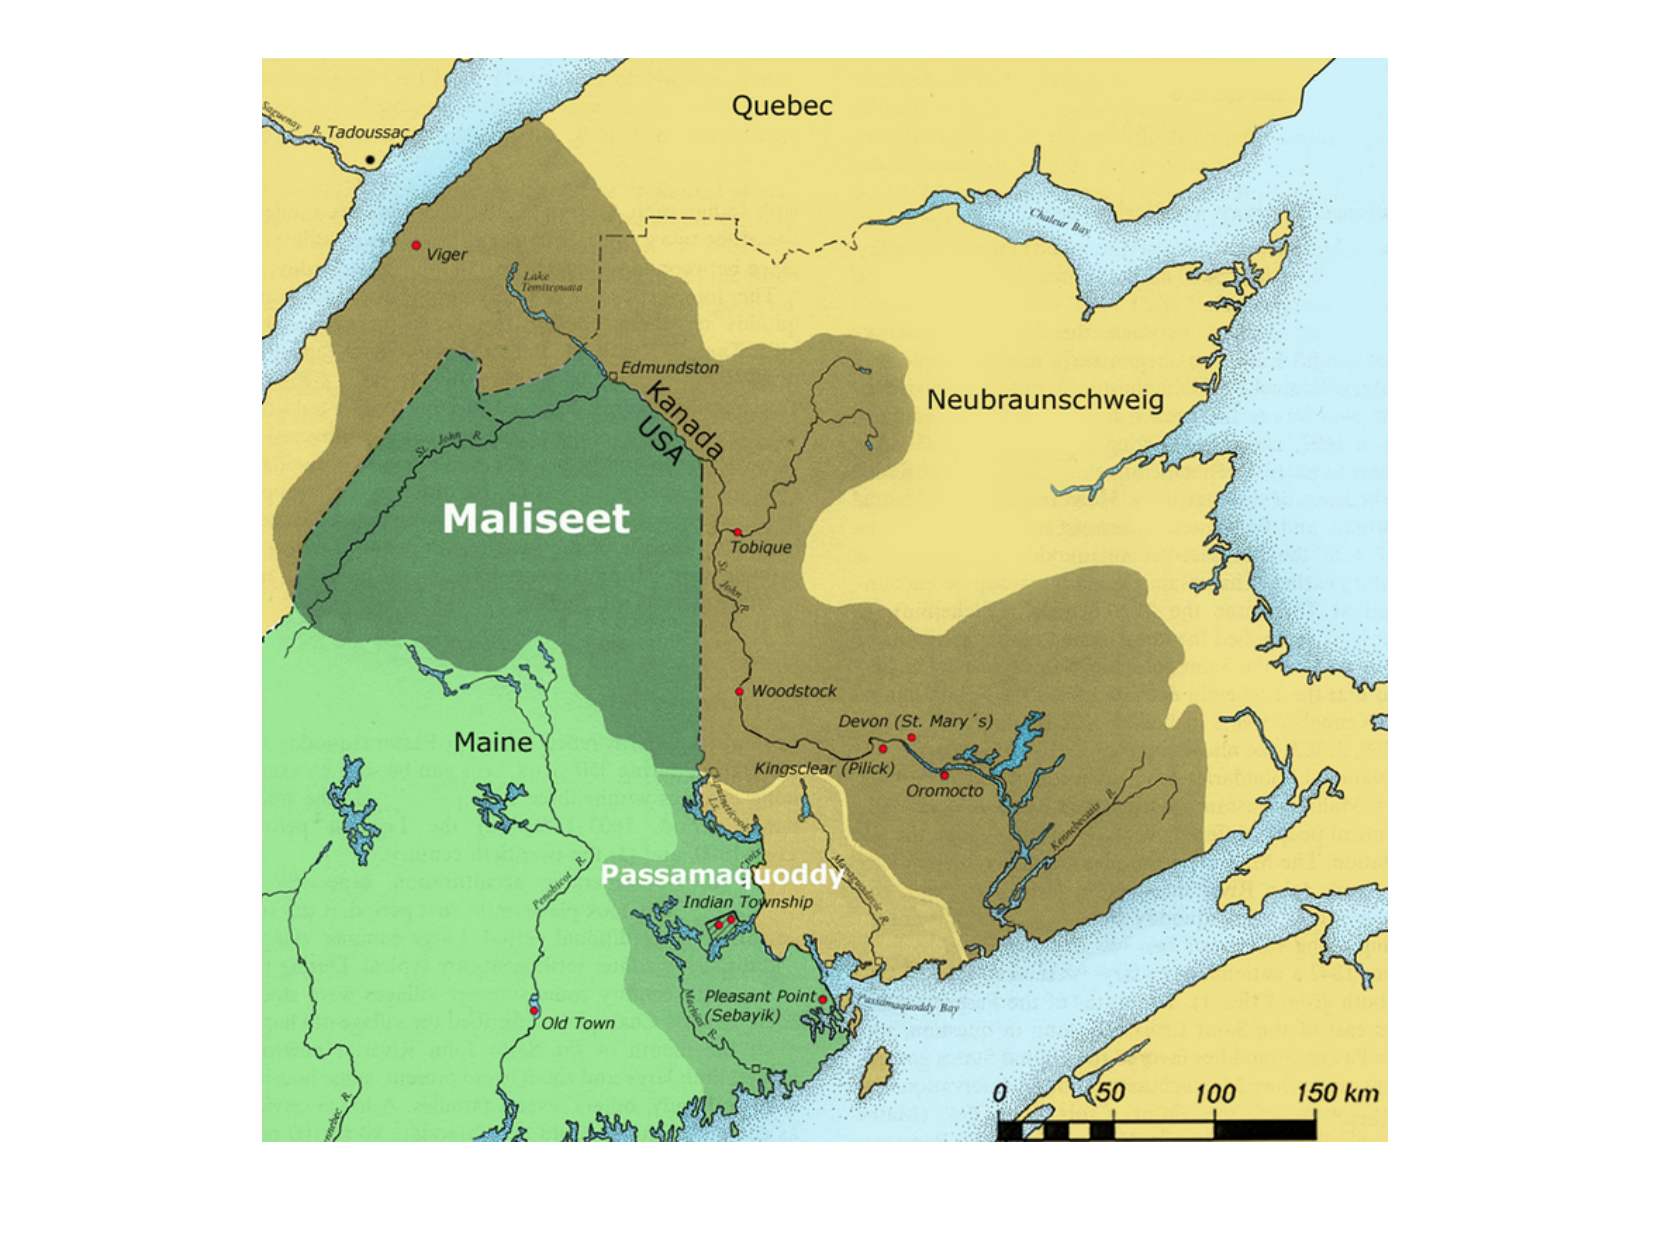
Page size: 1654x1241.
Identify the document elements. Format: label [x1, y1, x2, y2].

picture [262, 58, 1388, 1142]
